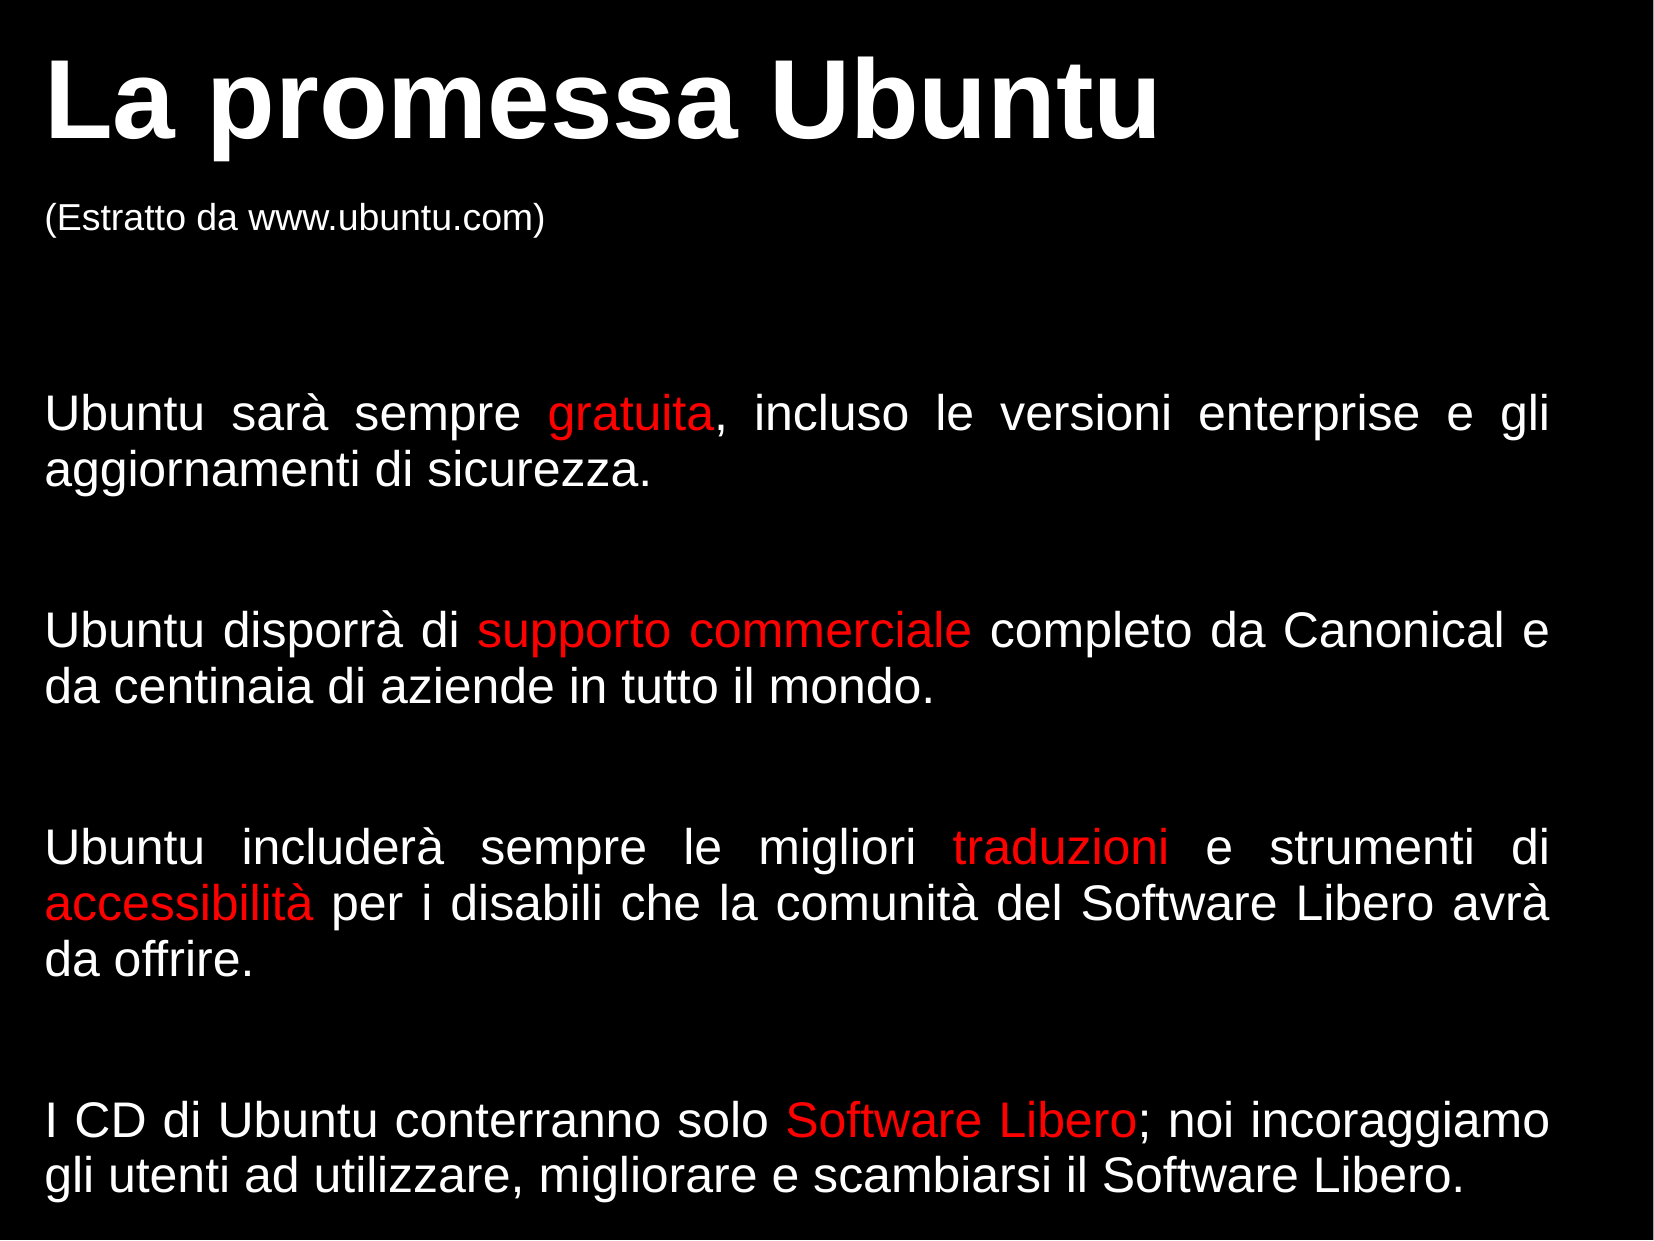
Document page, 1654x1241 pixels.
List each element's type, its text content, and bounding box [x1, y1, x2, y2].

text_box La promessa Ubuntu Ubuntu sarà sempre gratuita, incluso le versioni enterprise e gli aggiornamenti di sicurezza. Ubuntu disporrà di supporto commerciale completo da Canonical e da centinaia di aziende in tutto il mondo. Ubuntu includerà sempre le migliori traduzioni e strumenti di accessibilità per i disabili che la comunità del Software Libero avrà da offrire. I CD di Ubuntu conterranno solo Software Libero; noi incoraggiamo gli utenti ad utilizzare, migliorare e scambiarsi il Software Libero. [29, 29, 1565, 1211]
